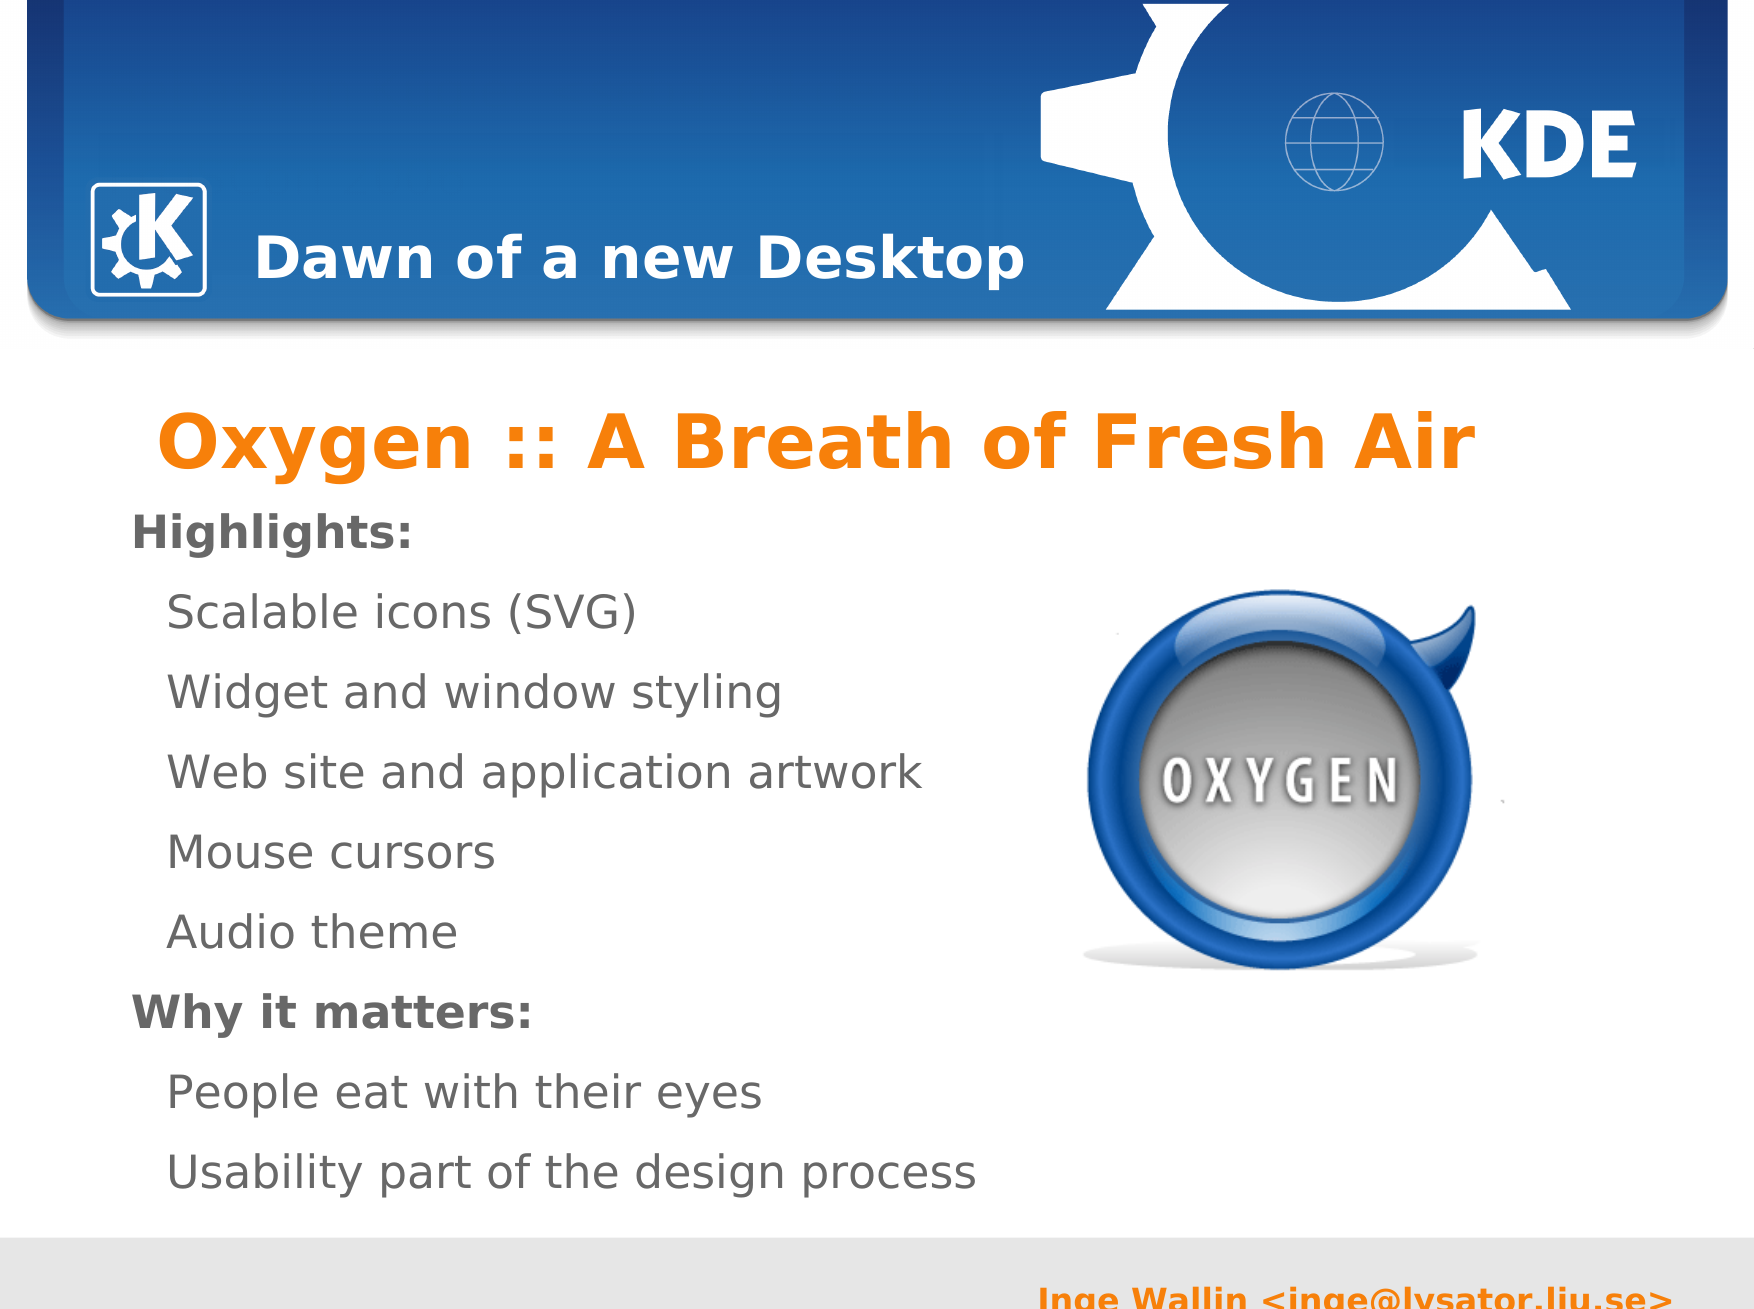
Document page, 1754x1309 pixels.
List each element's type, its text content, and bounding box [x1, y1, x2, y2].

picture [0, 0, 1754, 349]
text_box Oxygen :: A Breath of Fresh Air [111, 348, 1595, 451]
picture [1070, 585, 1506, 975]
text_box Dawn of a new Desktop [208, 183, 1063, 296]
text_box Highlights: Scalable icons (SVG) Widget and window styling Web site and application artwork Mouse cursors Audio theme Why it matters: People eat with their eyes Usability part of the design process [116, 472, 1654, 1268]
